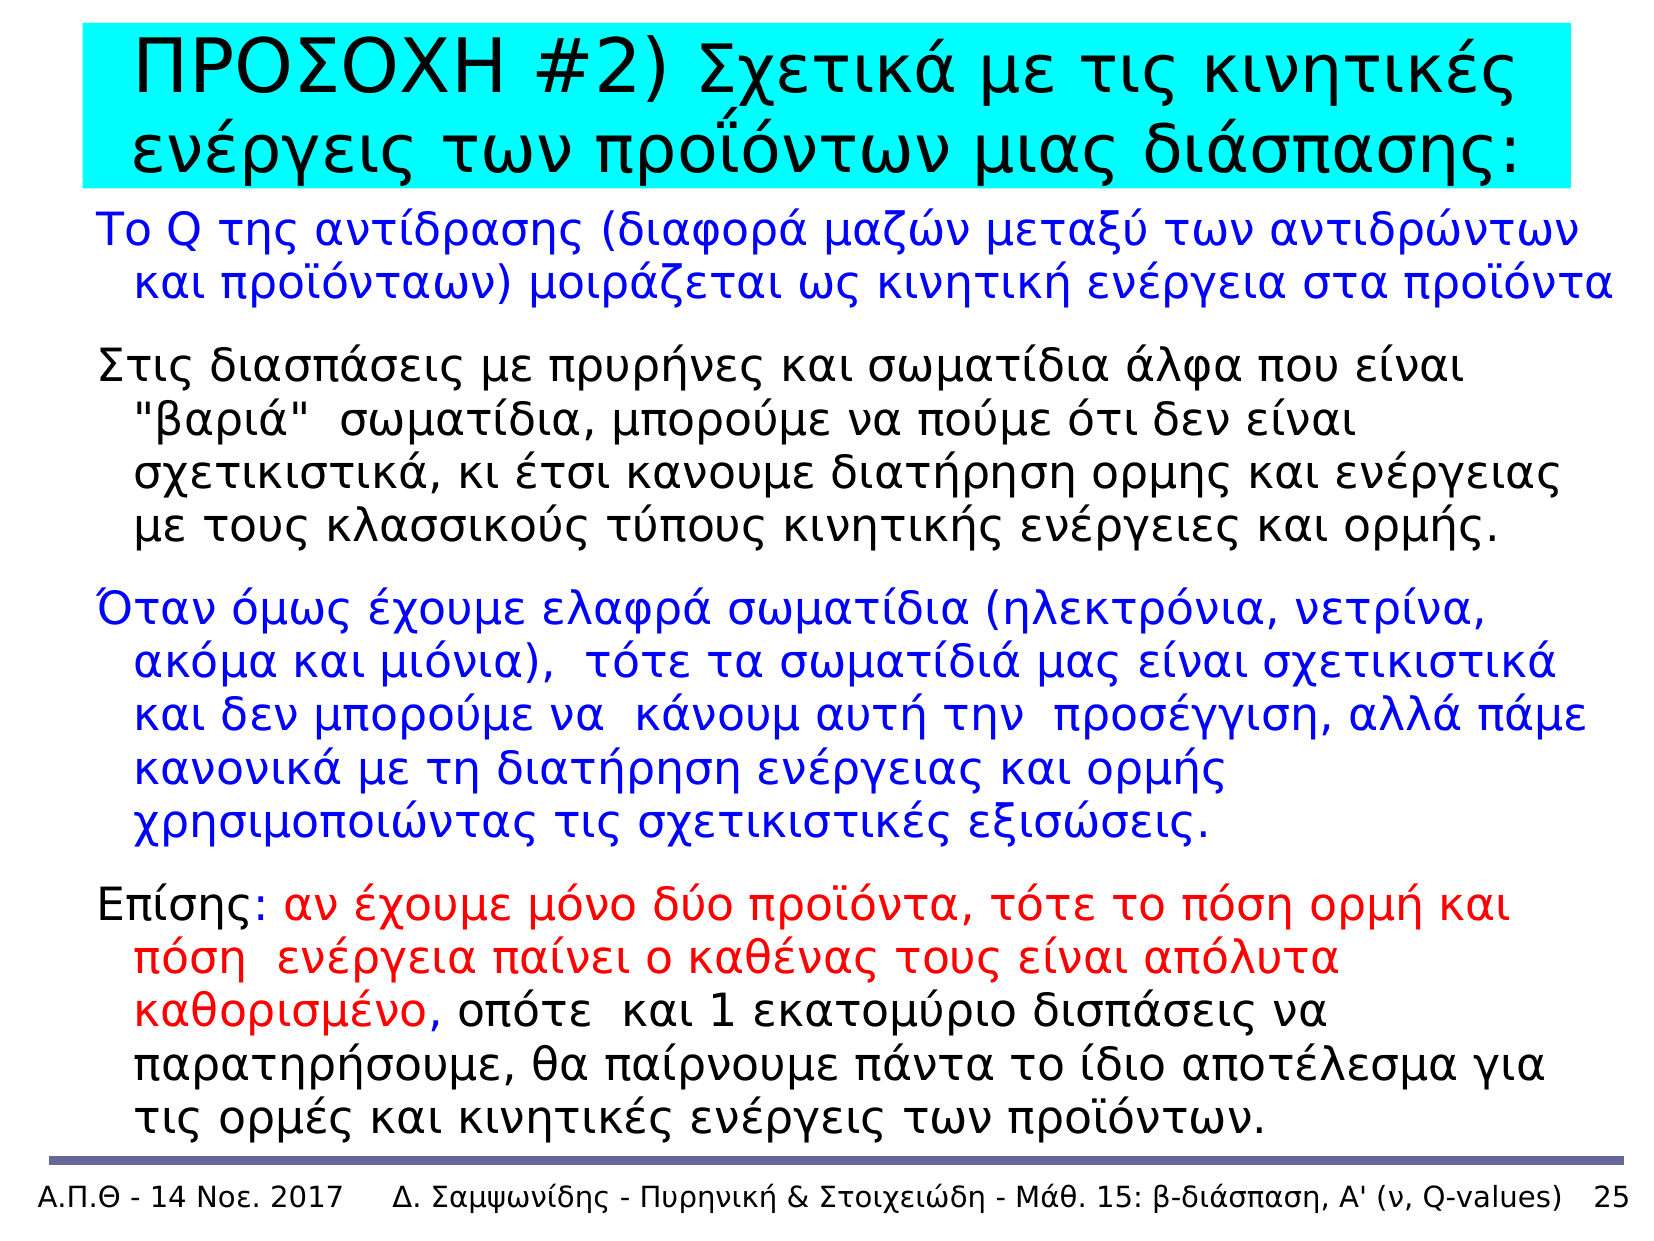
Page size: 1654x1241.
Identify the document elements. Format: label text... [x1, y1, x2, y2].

list Το Q της αντίδρασης (διαφορά μαζών μεταξύ των αντιδρώντων και προϊόνταων) μοιράζεται ως κινητική ενέργεια στα προϊόντα Στις διασπάσεις με πρυρήνες και σωματίδια άλφα που είναι "βαριά" σωματίδια, μπορούμε να πούμε ότι δεν είναι σχετικιστικά, κι έτσι κανουμε διατήρηση ορμης και ενέργειας με τους κλασσικούς τύπους κινητικής ενέργειες και ορμής. Όταν όμως έχουμε ελαφρά σωματίδια (ηλεκτρόνια, νετρίνα, ακόμα και μιόνια), τότε τα σωματίδιά μας είναι σχετικιστικά και δεν μπορούμε να κάνουμ αυτή την προσέγγιση, αλλά πάμε κανονικά με τη διατήρηση ενέργειας και ορμής χρησιμοποιώντας τις σχετικιστικές εξισώσεις. Επίσης: αν έχουμε μόνο δύο προϊόντα, τότε το πόση ορμή και πόση ενέργεια παίνει ο καθένας τους είναι απόλυτα καθορισμένο, οπότε και 1 εκατομύριο δισπάσεις να παρατηρήσουμε, θα παίρνουμε πάντα το ίδιο αποτέλεσμα για τις ορμές και κινητικές ενέργεις των προϊόντων. [59, 203, 1630, 1236]
title ΠΡΟΣΟΧΗ #2) Σχετικά με τις κινητικές ενέργεις των προΐόντων μιας διάσπασης: [82, 22, 1571, 189]
